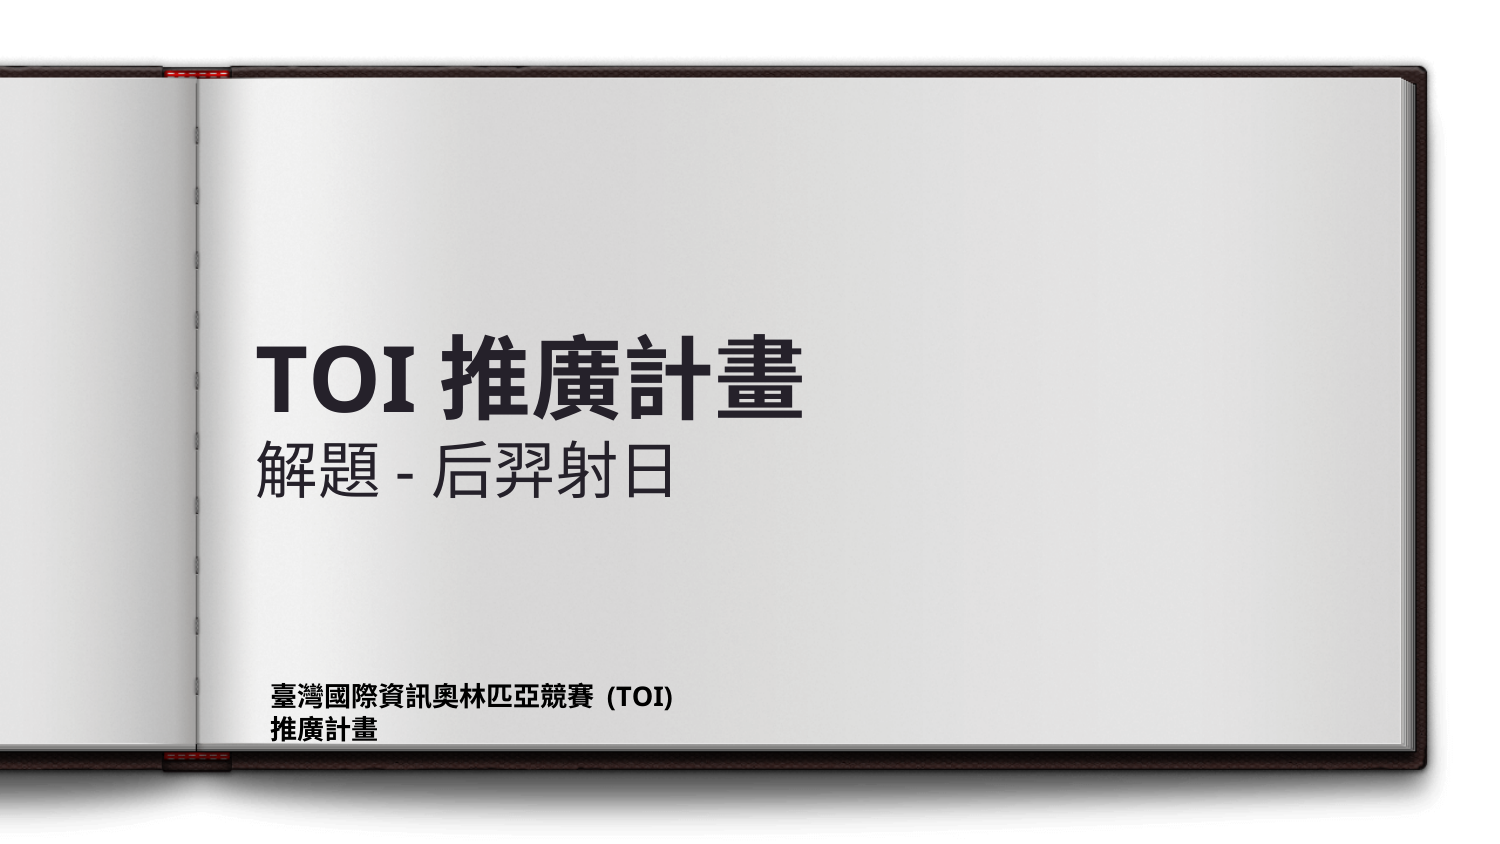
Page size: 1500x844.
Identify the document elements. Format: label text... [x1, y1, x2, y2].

text_box TOI推廣計畫 解題-后羿射日 [240, 262, 894, 565]
